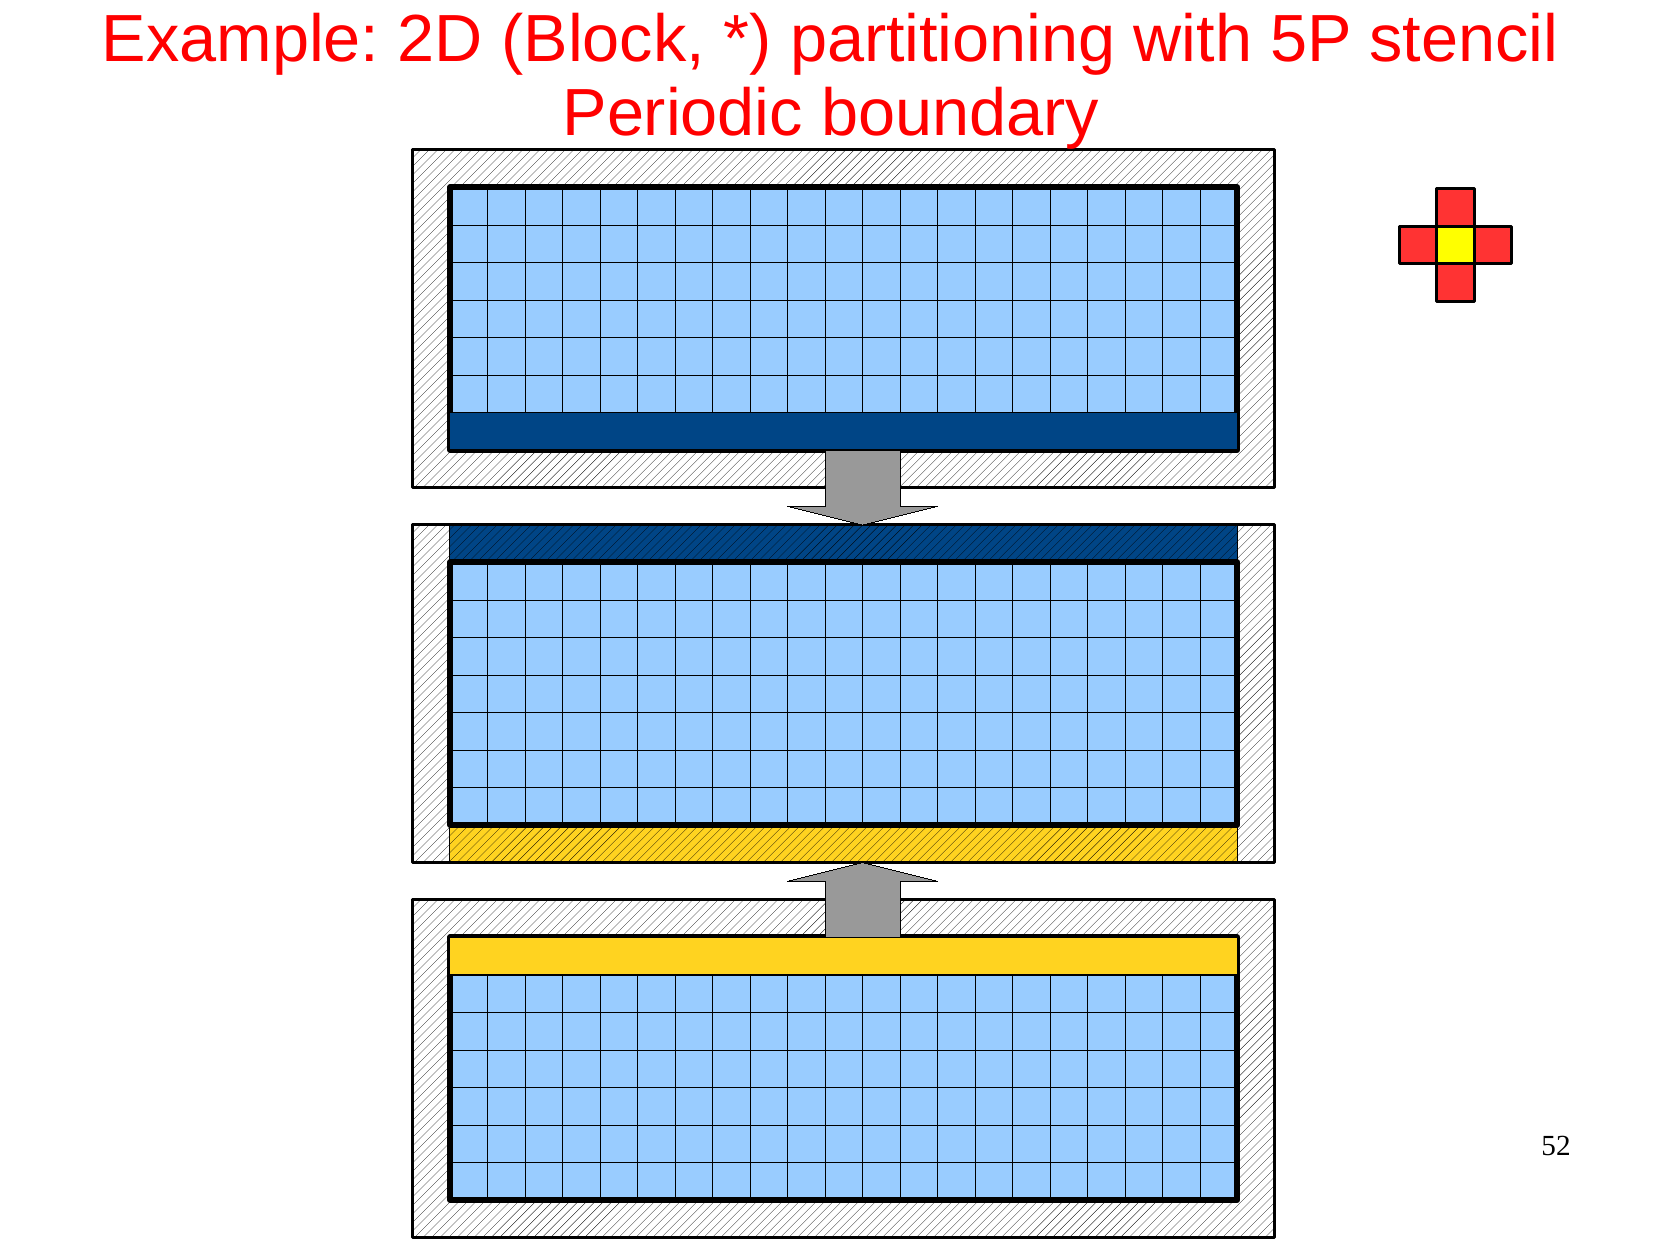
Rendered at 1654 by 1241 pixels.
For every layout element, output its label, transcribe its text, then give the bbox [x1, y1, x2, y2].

text_box [412, 151, 1275, 1238]
text_box [1399, 188, 1512, 302]
title Example: 2D (Block, *) partitioning with 5P stencil Periodic boundary [86, 0, 1576, 151]
